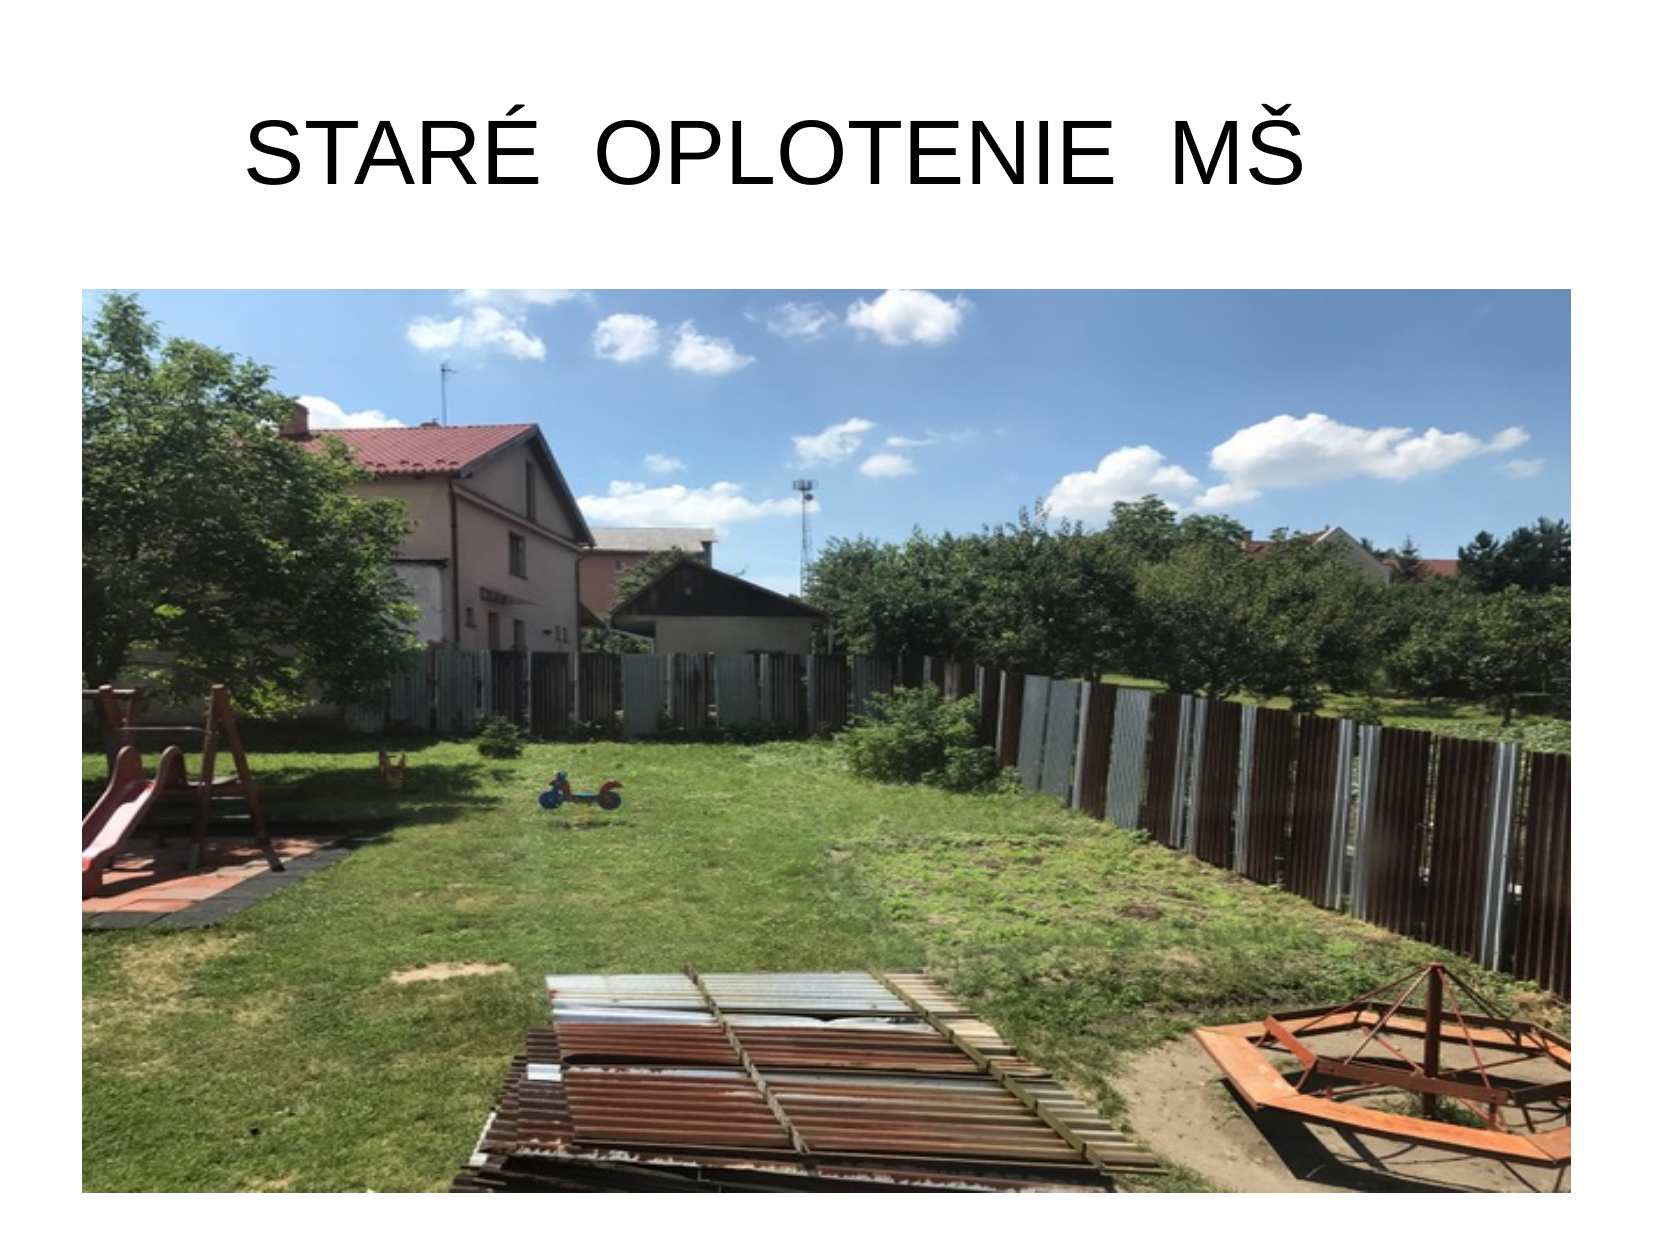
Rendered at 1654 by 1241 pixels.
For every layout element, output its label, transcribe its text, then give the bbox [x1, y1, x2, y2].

picture [82, 289, 1571, 1193]
title STARÉ OPLOTENIE MŠ [82, 49, 1571, 257]
